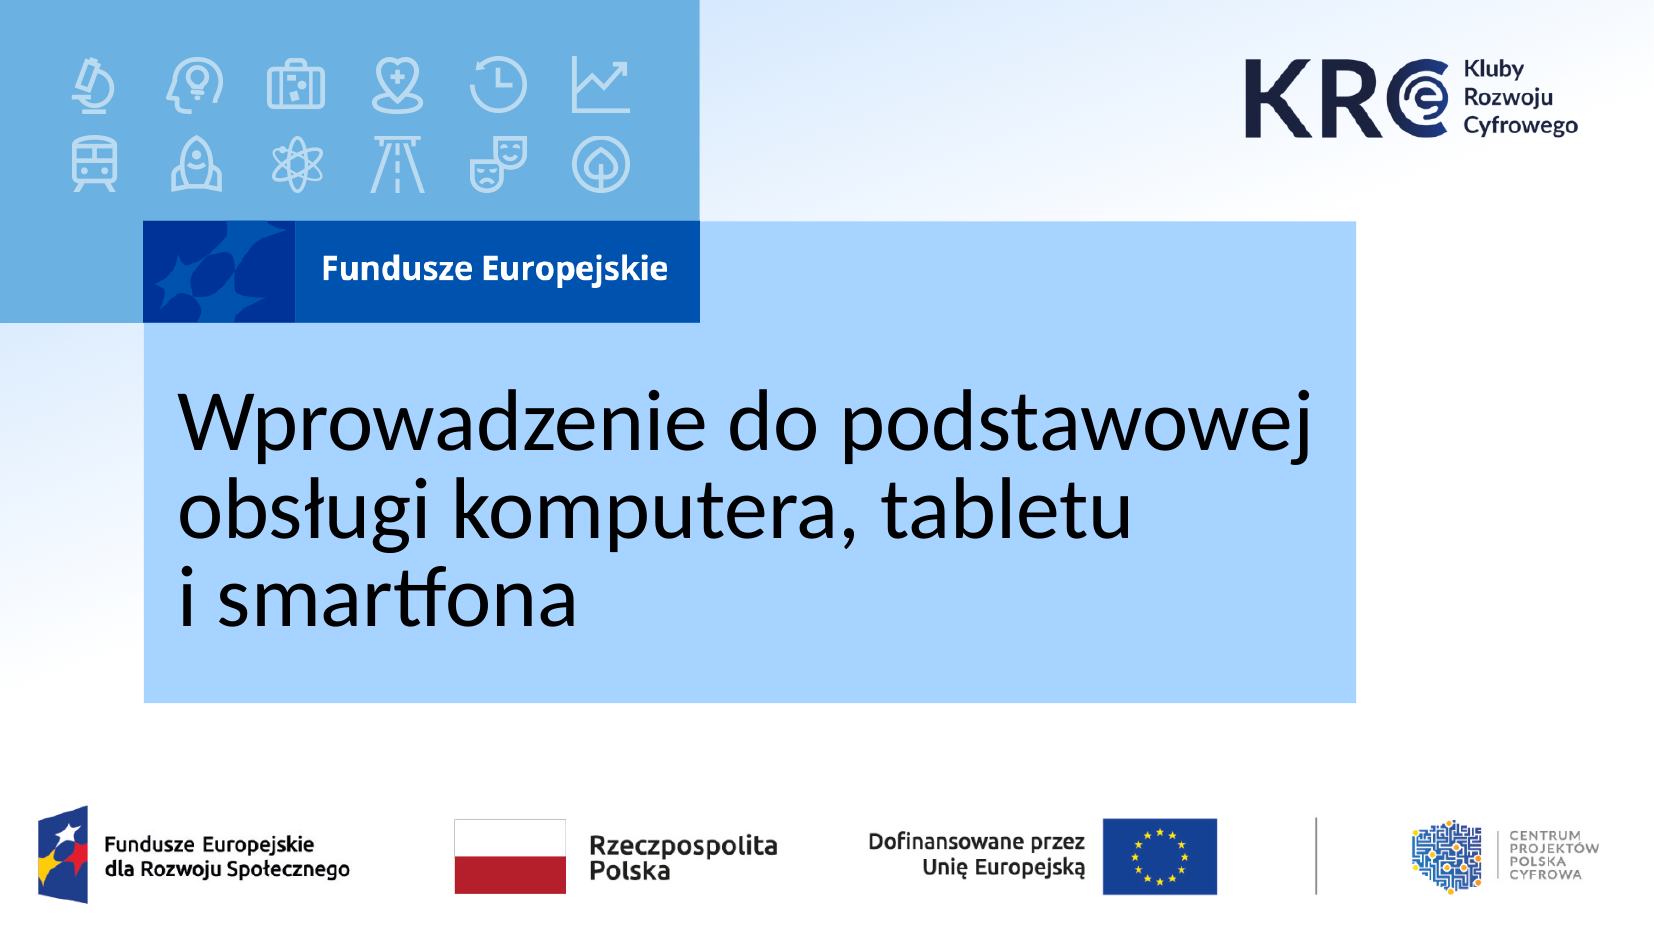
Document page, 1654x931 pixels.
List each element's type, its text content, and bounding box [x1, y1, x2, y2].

picture [470, 56, 527, 113]
subtitle Wprowadzenie do podstawowej obsługi komputera, tabletu i smartfona [177, 265, 1418, 768]
picture [168, 135, 225, 192]
picture [66, 135, 123, 192]
text_box [700, 221, 1357, 265]
picture [269, 136, 326, 193]
picture [369, 57, 426, 114]
picture [572, 56, 630, 113]
picture [166, 57, 223, 114]
picture [0, 0, 1654, 931]
picture [64, 57, 122, 114]
picture [470, 136, 527, 193]
picture [267, 55, 325, 112]
text_box [0, 0, 700, 704]
picture [369, 136, 426, 193]
picture [572, 136, 630, 193]
